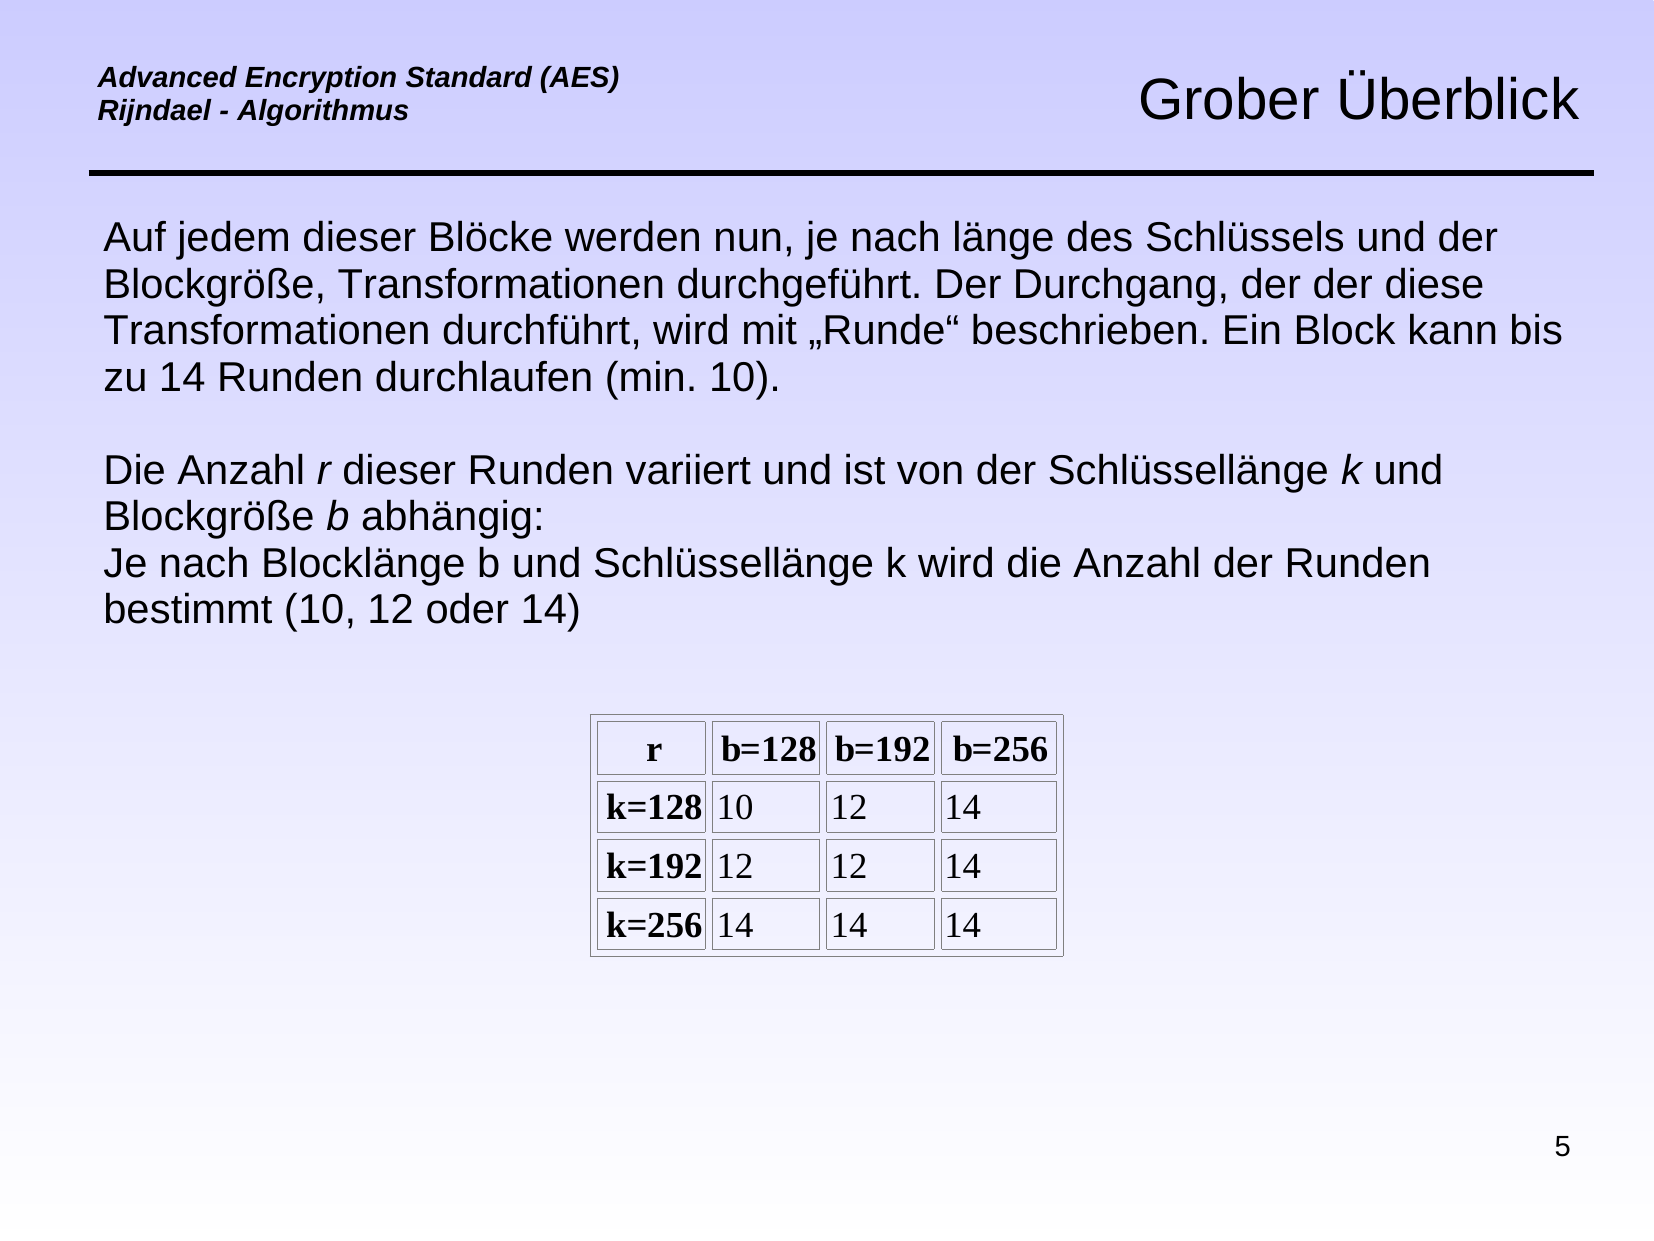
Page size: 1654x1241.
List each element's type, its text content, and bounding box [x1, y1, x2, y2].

text_box Advanced Encryption Standard (AES) Rijndael - Algorithmus [82, 29, 650, 159]
text_box Auf jedem dieser Blöcke werden nun, je nach länge des Schlüssels und der Blockgröße, Transformationen durchgeführt. Der Durchgang, der der diese Transformationen durchführt, wird mit „Runde“ beschrieben. Ein Block kann bis zu 14 Runden durchlaufen (min. 10). Die Anzahl r dieser Runden variiert und ist von der Schlüssellänge k und Blockgröße b abhängig: Je nach Blocklänge b und Schlüssellänge k wird die Anzahl der Runden bestimmt (10, 12 oder 14) [88, 206, 1595, 771]
chart [88, 714, 1565, 975]
text_box Grober Überblick [767, 59, 1595, 139]
